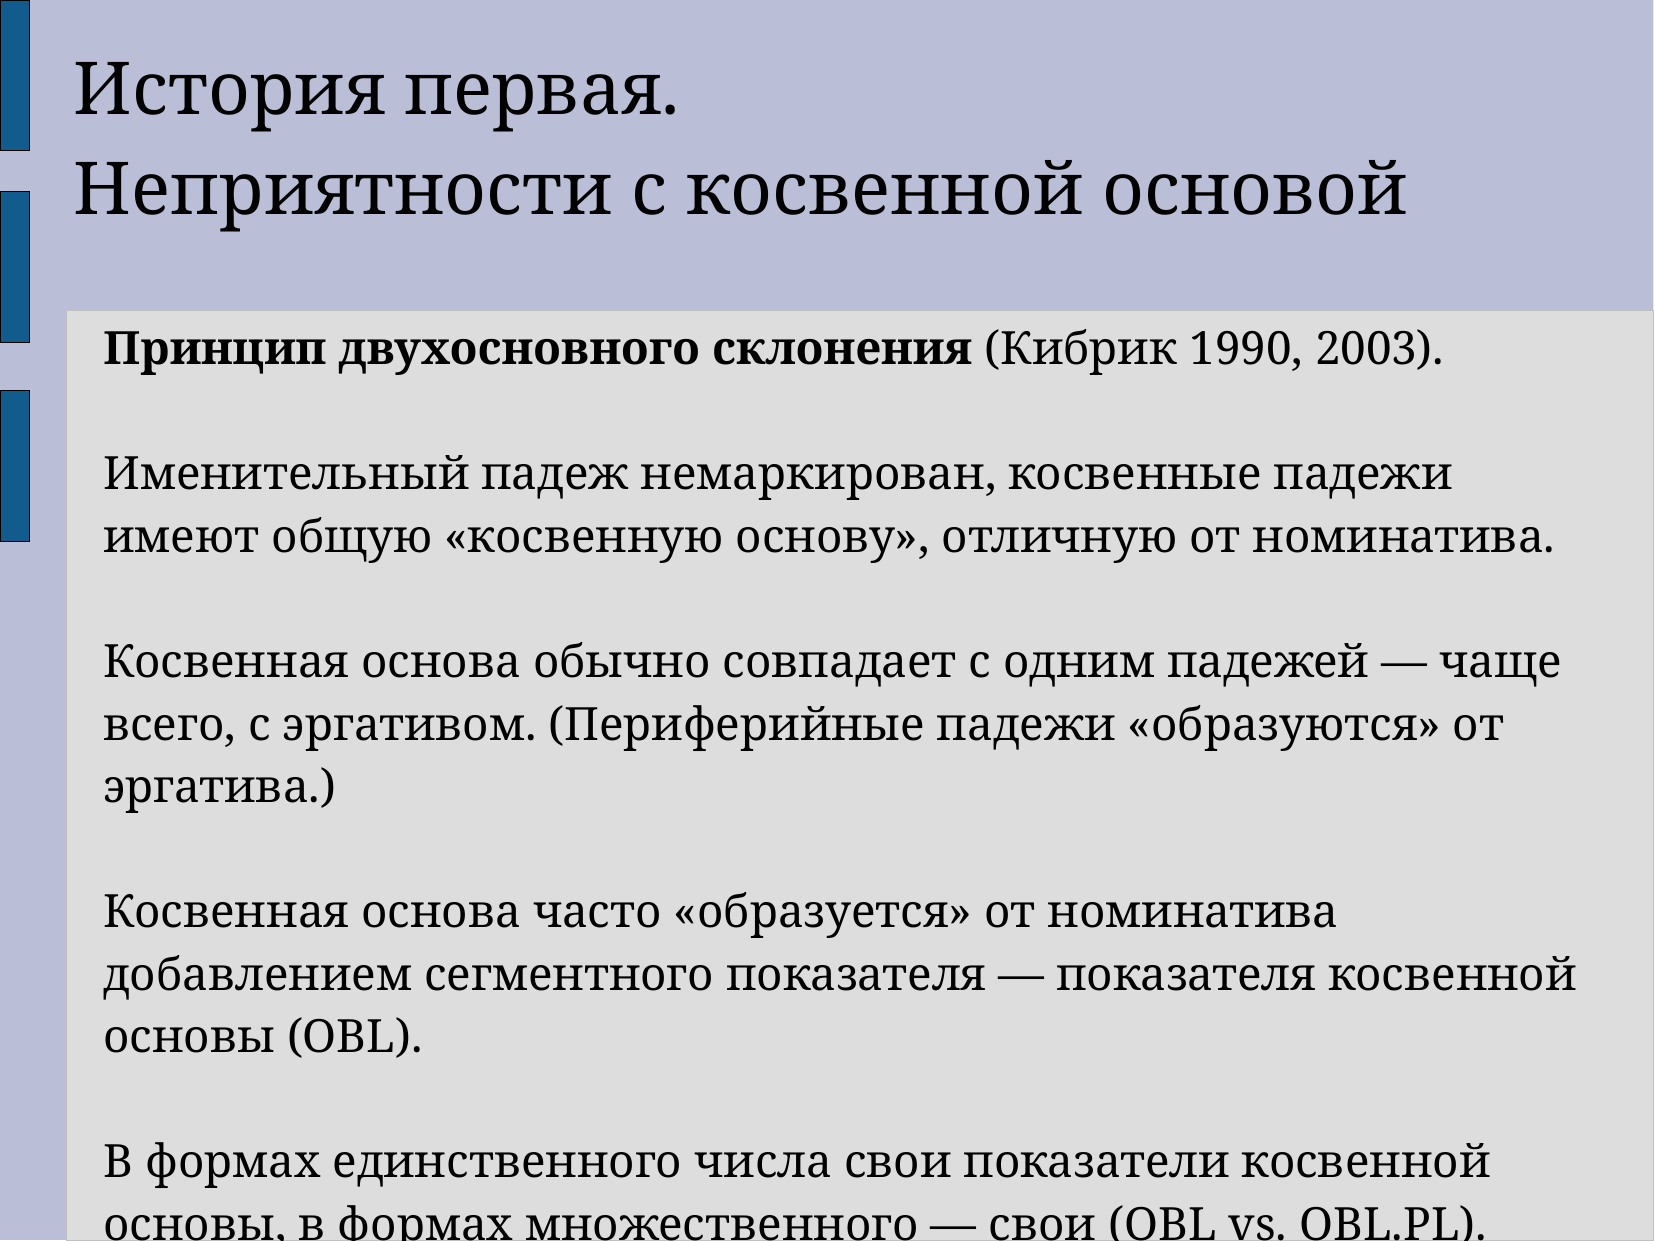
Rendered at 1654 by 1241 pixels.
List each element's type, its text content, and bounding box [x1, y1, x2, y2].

text_box Принцип двухосновного склонения (Кибрик 1990, 2003). Именительный падеж немаркирован, косвенные падежи имеют общую «косвенную основу», отличную от номинатива. Косвенная основа обычно совпадает с одним падежей — чаще всего, с эргативом. (Периферийные падежи «образуются» от эргатива.) Косвенная основа часто «образуется» от номинатива добавлением сегментного показателя — показателя косвенной основы (OBL). В формах единственного числа свои показатели косвенной основы, в формах множественного — свои (OBL vs. OBL.PL). [88, 308, 1595, 1182]
text_box История первая. Неприятности с косвенной основой [59, 29, 1654, 242]
